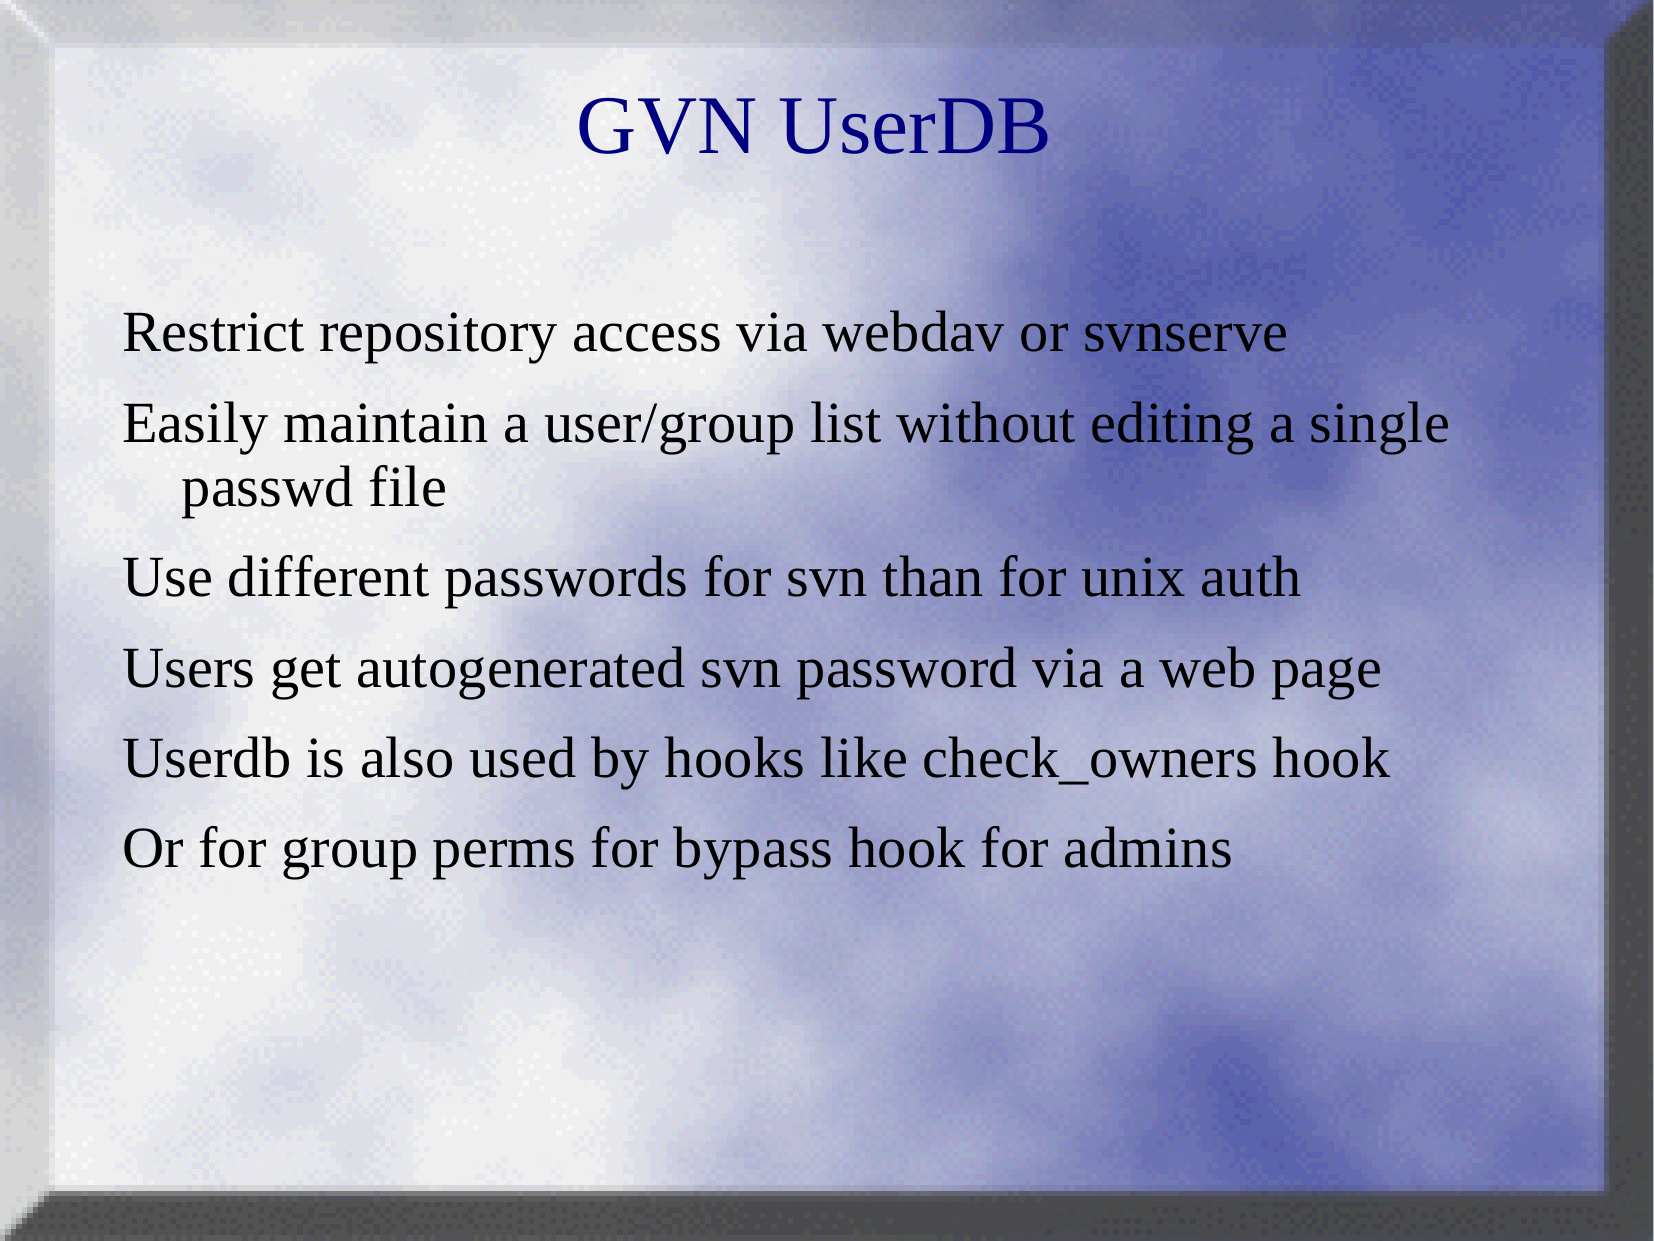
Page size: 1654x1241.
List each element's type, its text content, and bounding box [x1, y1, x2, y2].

list Restrict repository access via webdav or svnserve Easily maintain a user/group list without editing a single passwd file Use different passwords for svn than for unix auth Users get autogenerated svn password via a web page Userdb is also used by hooks like check_owners hook Or for group perms for bypass hook for admins [122, 299, 1535, 881]
title GVN UserDB [195, 71, 1435, 179]
picture [0, 0, 1654, 1241]
